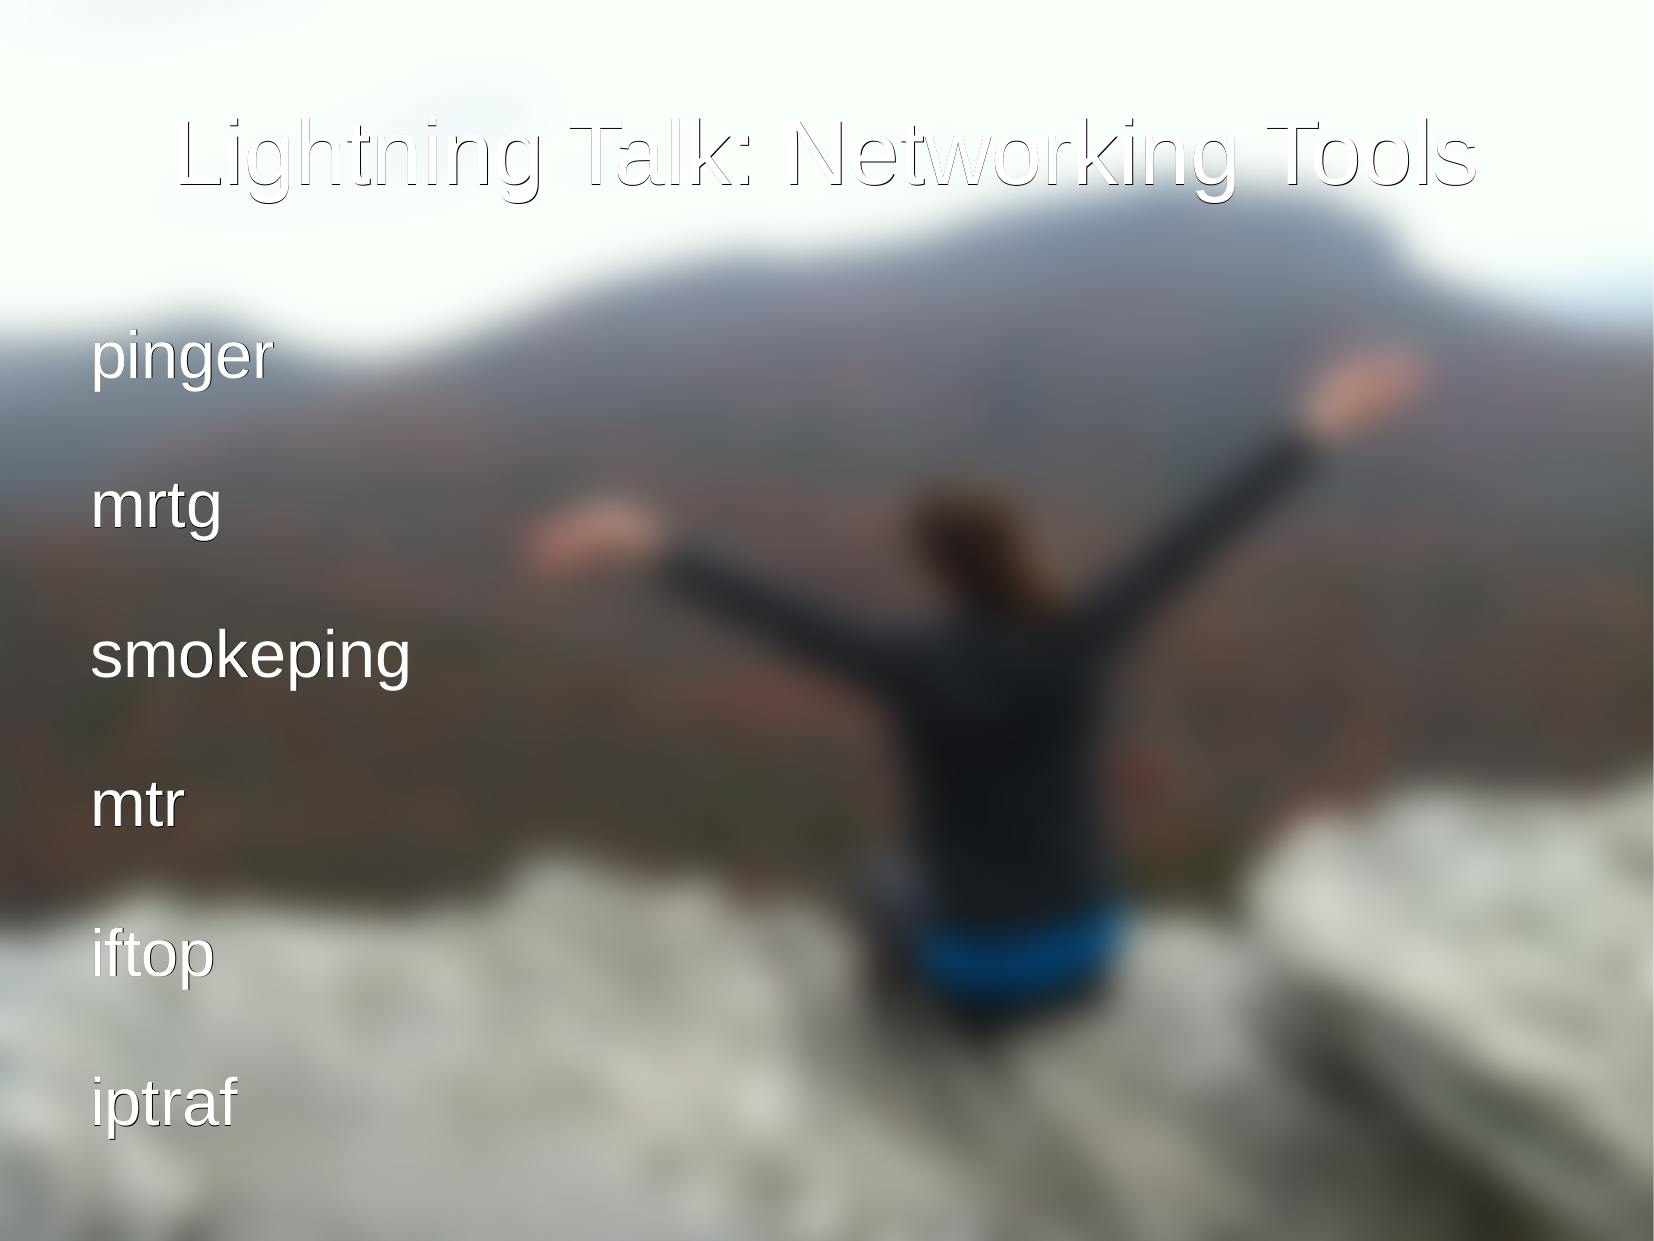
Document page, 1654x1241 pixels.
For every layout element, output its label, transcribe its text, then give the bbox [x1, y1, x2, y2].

subtitle pinger mrtg smokeping mtr iftop iptraf [90, 317, 1579, 1141]
picture [0, 0, 1654, 1241]
title Lightning Talk: Networking Tools [82, 49, 1571, 257]
